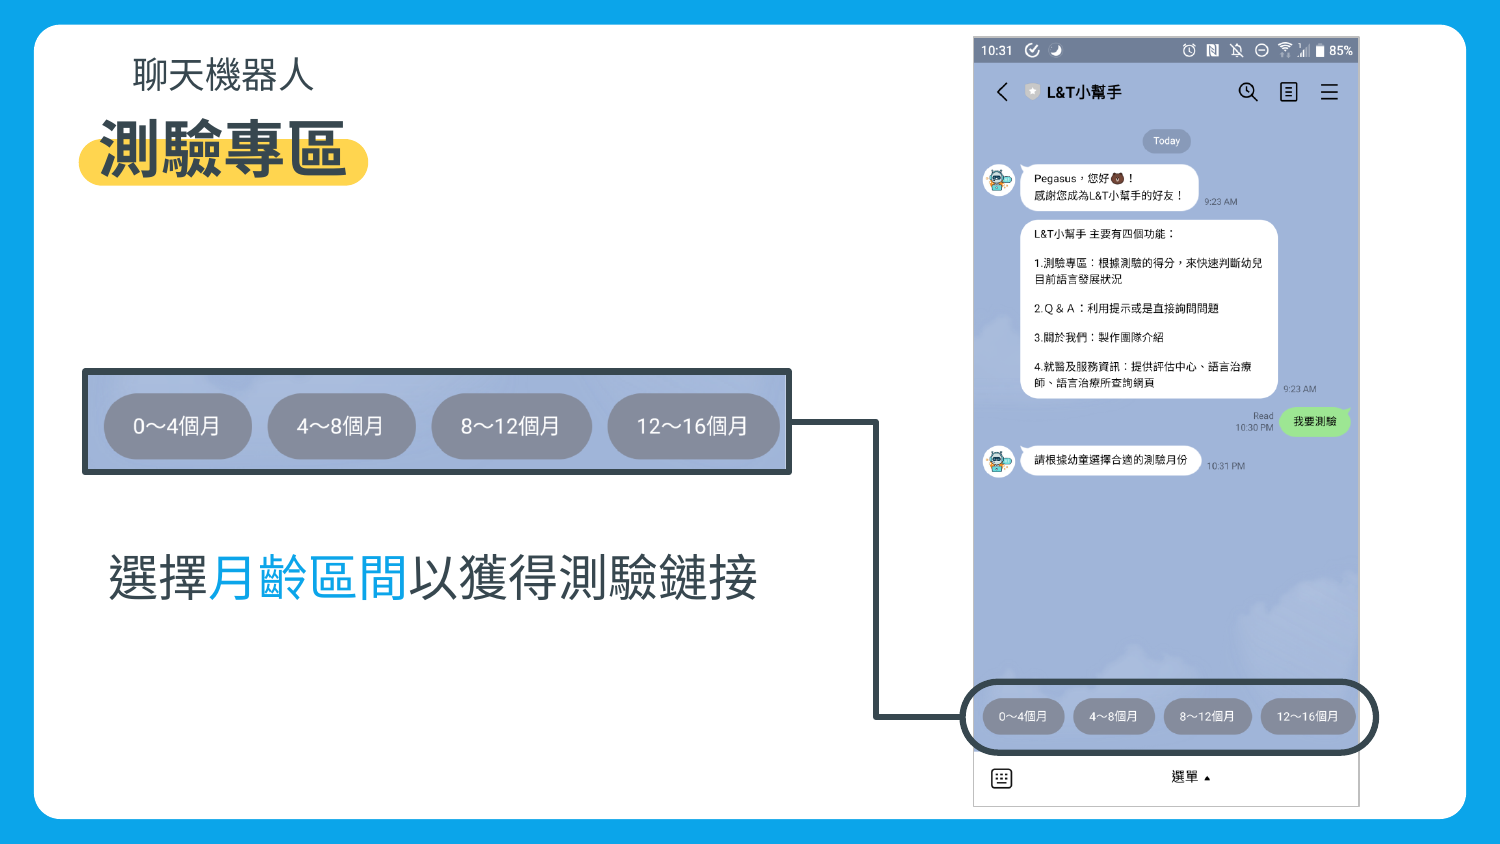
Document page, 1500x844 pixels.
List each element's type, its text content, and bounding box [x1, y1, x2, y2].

text_box 選擇月齡區間以獲得測驗鏈接 [93, 538, 781, 615]
list 聊天機器人 [93, 43, 354, 103]
picture [974, 749, 1359, 806]
picture [974, 38, 1359, 686]
list 測驗專區 [64, 111, 383, 194]
picture [88, 374, 786, 470]
picture [974, 685, 1359, 749]
